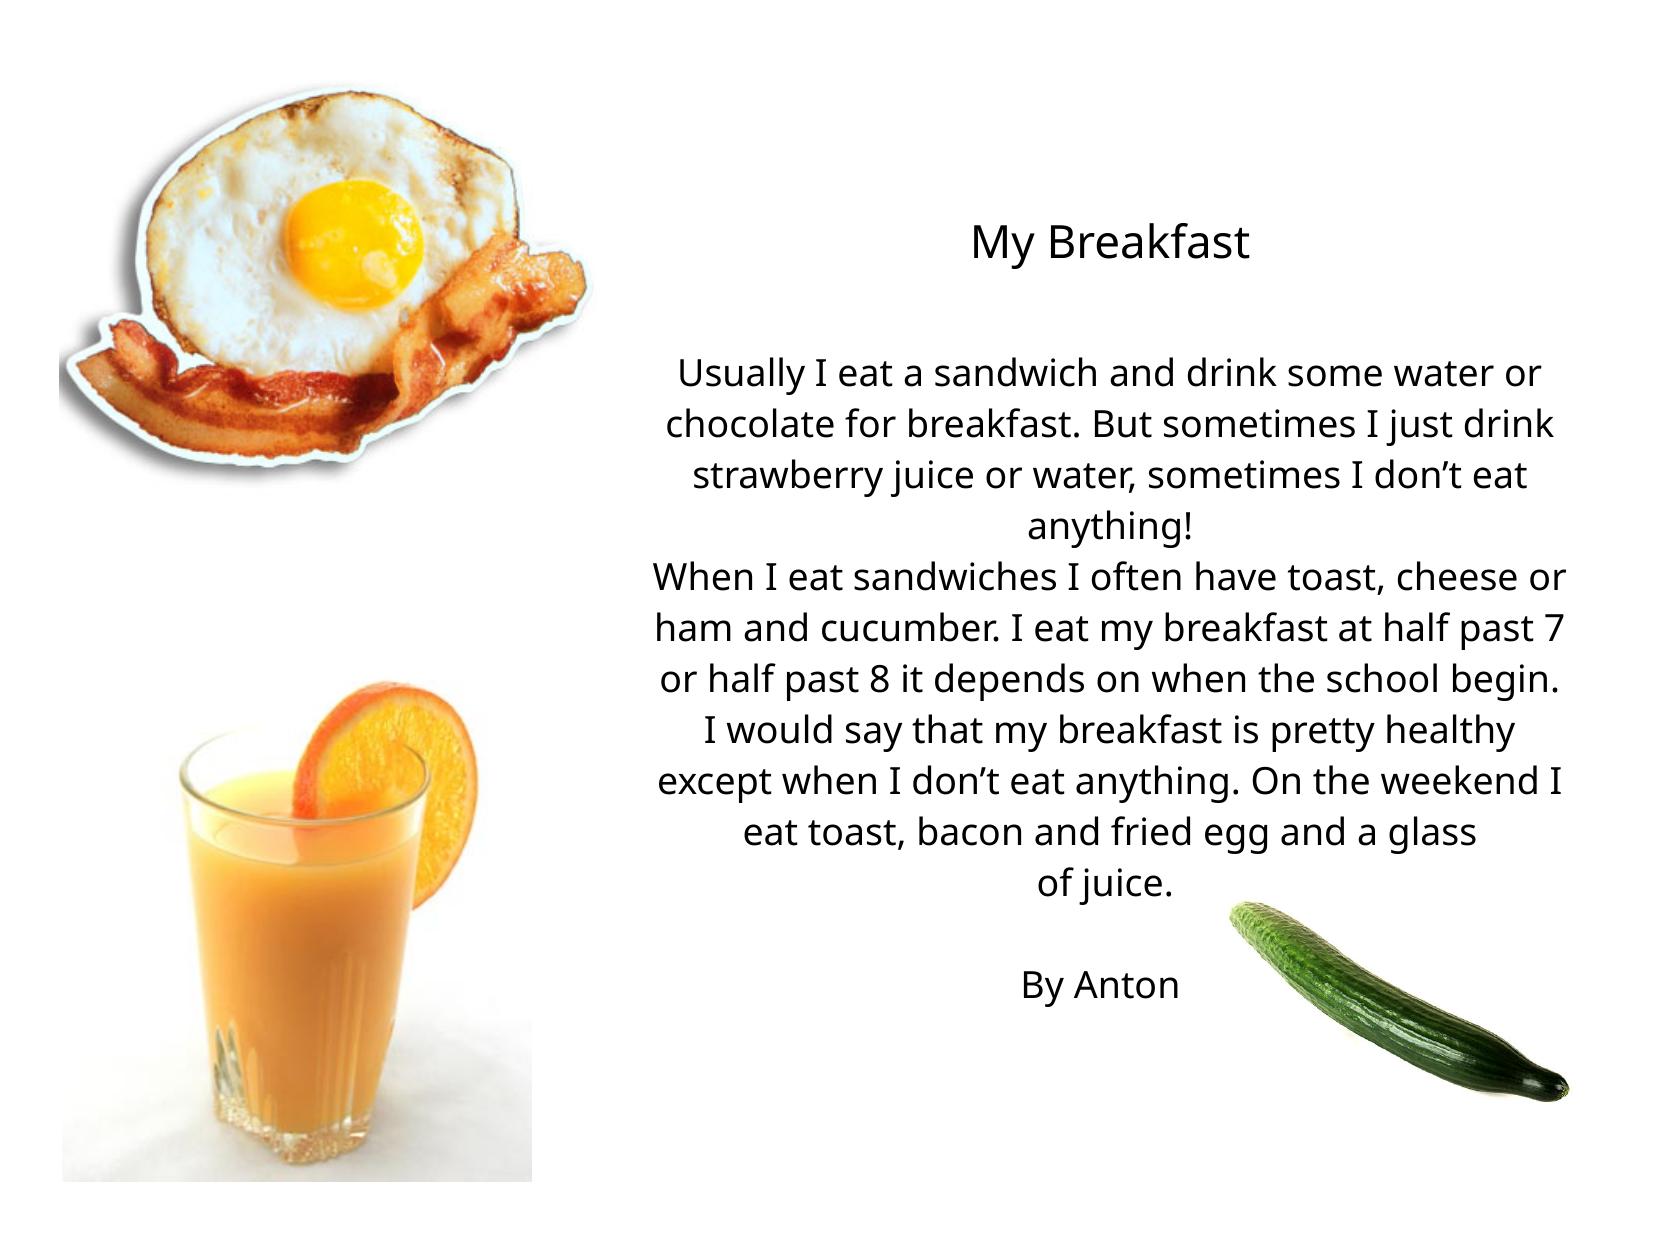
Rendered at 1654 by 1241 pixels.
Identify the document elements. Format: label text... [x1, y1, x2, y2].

picture [59, 72, 606, 502]
subtitle My Breakfast Usually I eat a sandwich and drink some water or chocolate for breakfast. But sometimes I just drink strawberry juice or water, sometimes I don’t eat anything! When I eat sandwiches I often have toast, cheese or ham and cucumber. I eat my breakfast at half past 7 or half past 8 it depends on when the school begin. I would say that my breakfast is pretty healthy except when I don’t eat anything. On the weekend I eat toast, bacon and fried egg and a glass of juice. By Anton [649, 118, 1571, 1102]
picture [62, 556, 532, 1182]
picture [1210, 890, 1576, 1123]
